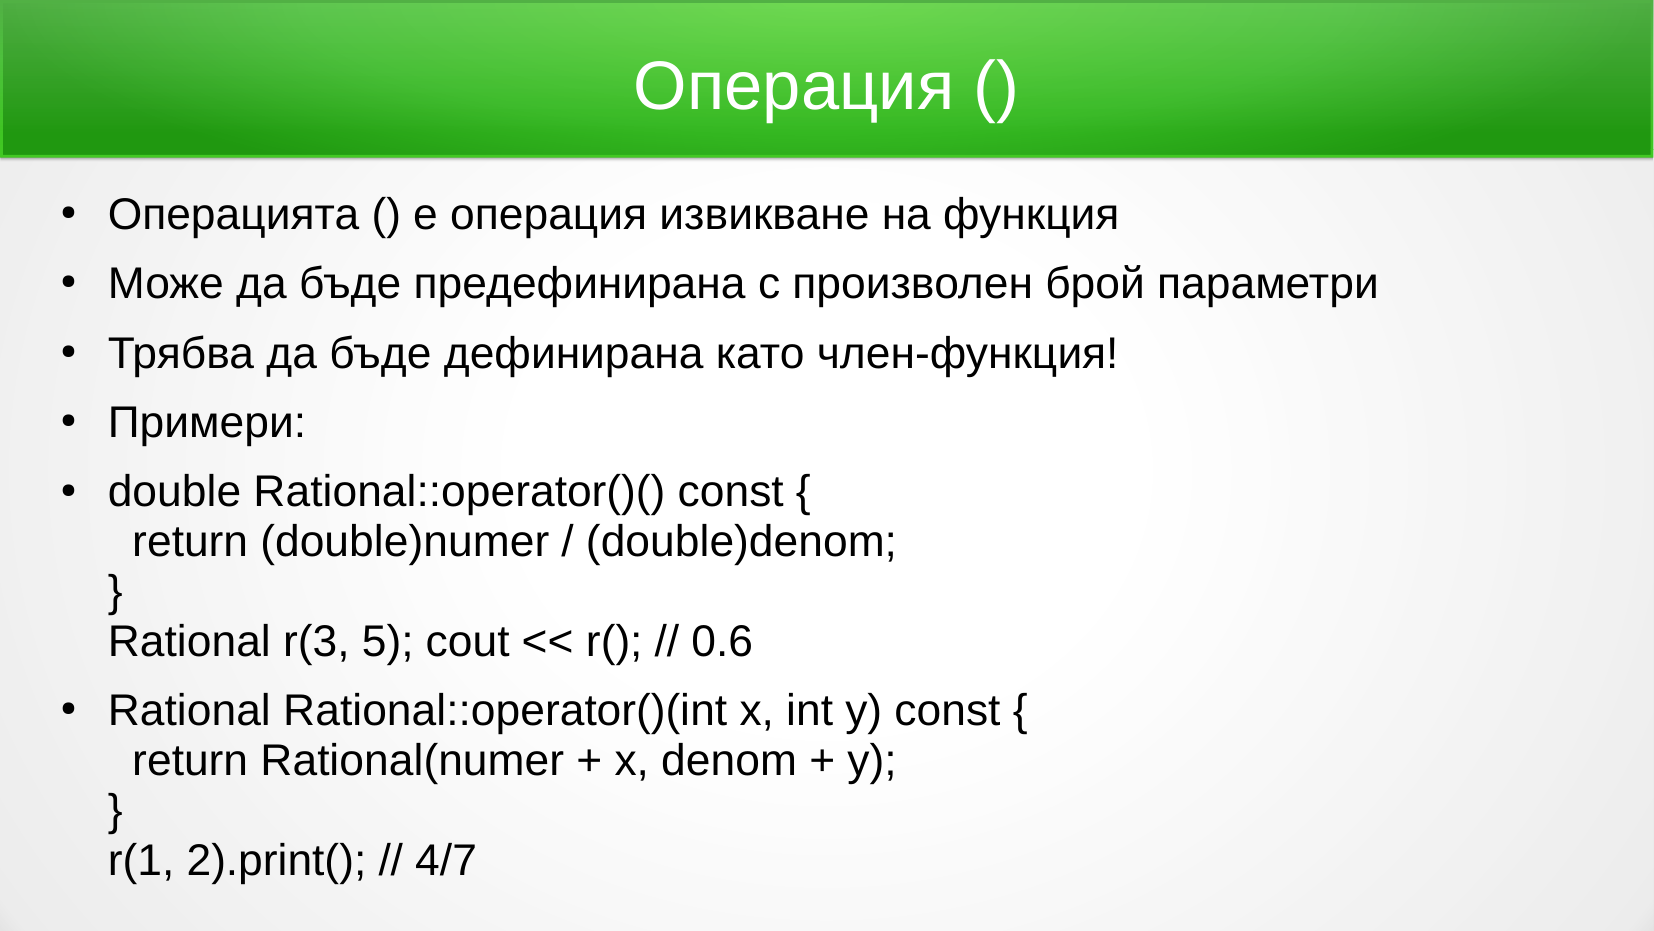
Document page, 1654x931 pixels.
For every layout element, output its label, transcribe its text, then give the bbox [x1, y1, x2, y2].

title Операция () [82, 37, 1571, 135]
list Операцията () е операция извикване на функция Може да бъде предефинирана с произволен брой параметри Трябва да бъде дефинирана като член-функция! Примери: double Rational::operator()() const { return (double)numer / (double)denom; } Rational r(3, 5); cout << r(); // 0.6 Rational Rational::operator()(int x, int y) const { return Rational(numer + x, denom + y); } r(1, 2).print(); // 4/7 [44, 188, 1607, 886]
